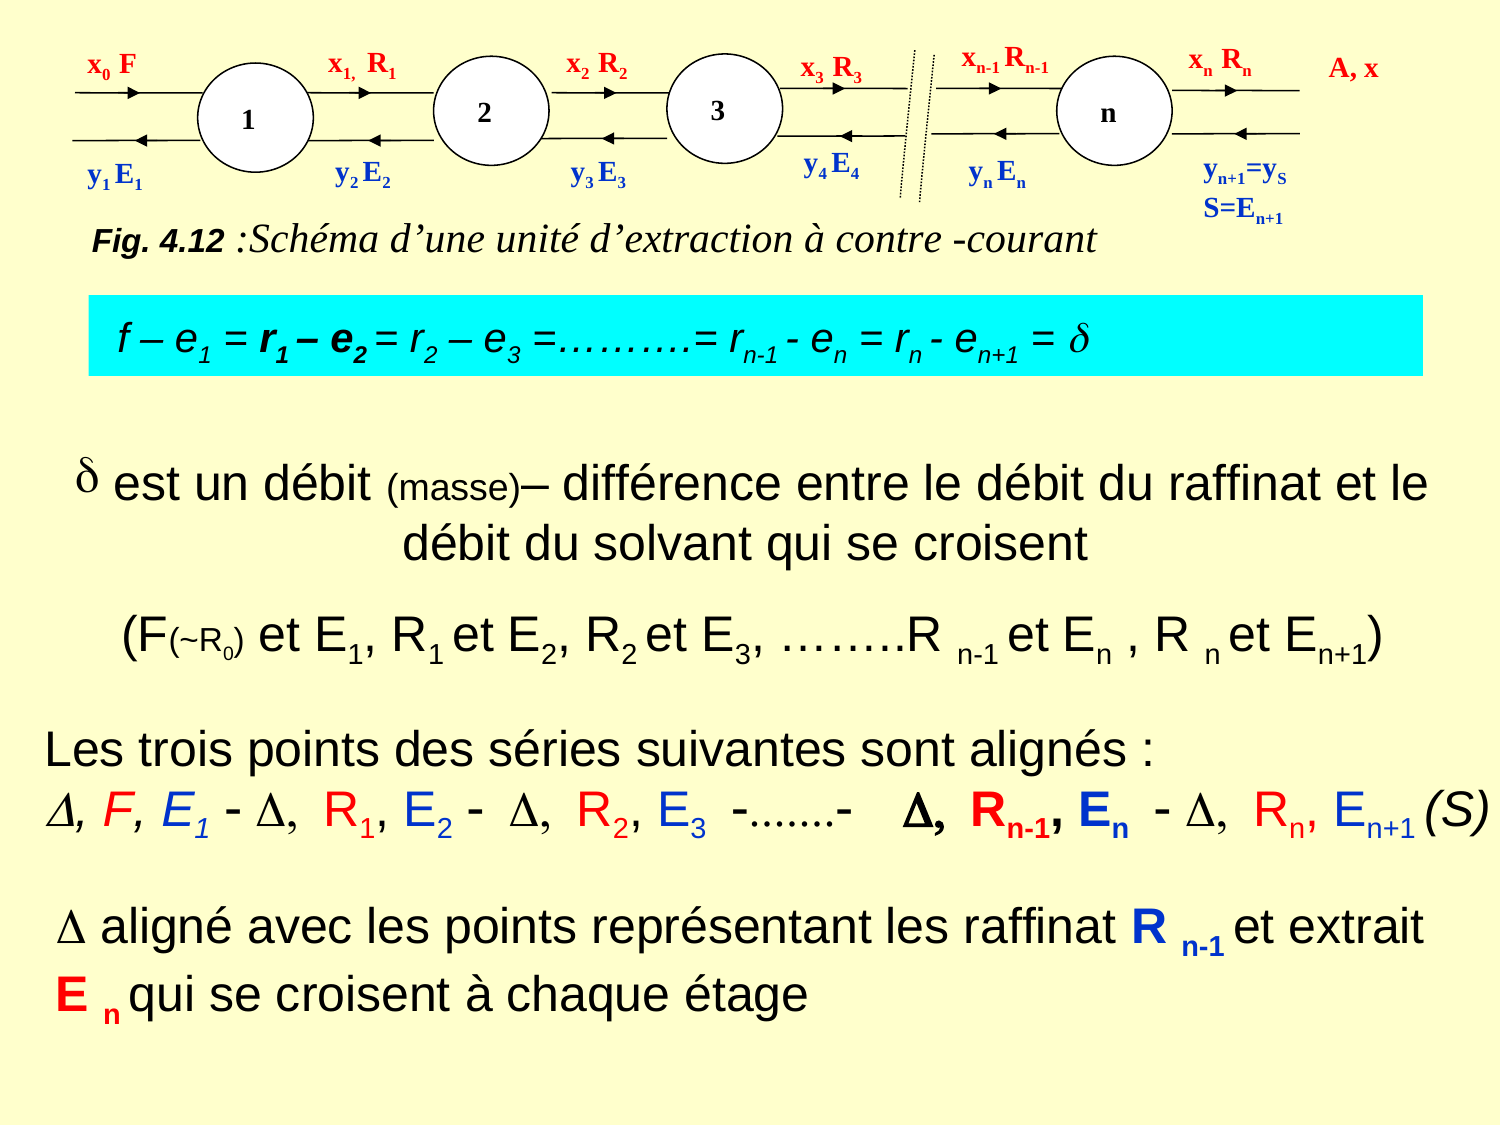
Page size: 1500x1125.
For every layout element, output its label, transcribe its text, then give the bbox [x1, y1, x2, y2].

text_box  aligné avec les points représentant les raffinat R n-1 et extrait E n qui se croisent à chaque étage [41, 885, 1465, 1038]
text_box 2 [462, 85, 533, 141]
text_box [197, 63, 314, 173]
text_box [666, 53, 783, 164]
text_box est un débit (masse)– différence entre le débit du raffinat et le débit du solvant qui se croisent (F(~R0) et E1, R1 et E2, R2 et E3, ……..R n-1 et En , R n et En+1) [41, 442, 1465, 678]
text_box y3 E3 [555, 144, 658, 183]
text_box [433, 56, 550, 166]
text_box y2 E2 [320, 144, 422, 189]
text_box Fig. 4.12 :Schéma d’une unité d’extraction à contre -courant [77, 202, 1348, 269]
text_box x1, R1 [313, 35, 419, 91]
text_box xn-1 Rn-1 [946, 29, 1086, 85]
text_box x0 F [72, 36, 218, 92]
text_box A, x [1313, 40, 1409, 105]
text_box yn+1=yS S=En+1 [1188, 140, 1353, 253]
text_box x2 R2 [551, 35, 658, 91]
text_box xn Rn [1173, 32, 1267, 88]
text_box y4 E4 [788, 135, 891, 193]
text_box 3 [695, 83, 766, 139]
text_box yn En [953, 143, 1055, 199]
text_box 1 [226, 92, 297, 148]
text_box y1 E1 [72, 146, 174, 203]
text_box [1056, 56, 1173, 166]
text_box x3 R3 [785, 39, 898, 96]
text_box n [1085, 85, 1156, 141]
text_box f – e1 = r1 – e2 = r2 – e3 =……….= rn-1 - en = rn - en+1 =  [88, 295, 1423, 376]
text_box Les trois points des séries suivantes sont alignés : , F, E1  R1, E2 R2, E3Rn-1, En Rn, En+1 (S) [29, 708, 1500, 853]
